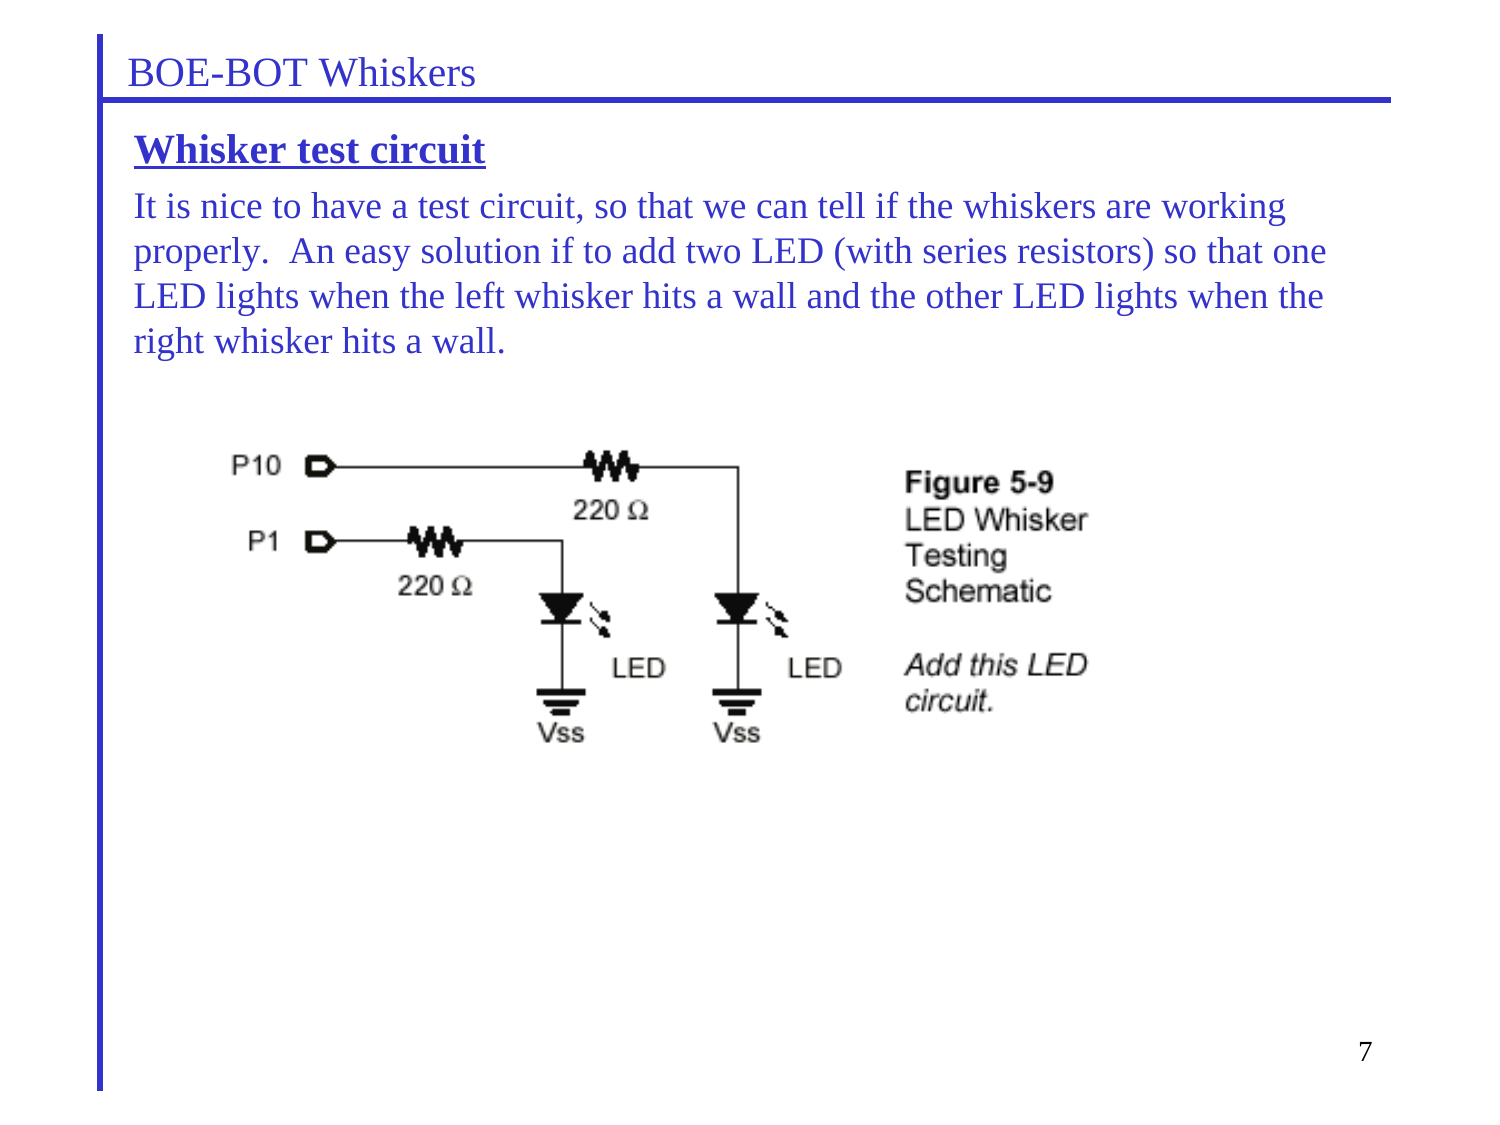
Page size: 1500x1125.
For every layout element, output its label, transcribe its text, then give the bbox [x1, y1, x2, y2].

text_box BOE-BOT Whiskers [112, 37, 1450, 88]
text_box Whisker test circuit It is nice to have a test circuit, so that we can tell if the whiskers are working properly. An easy solution if to add two LED (with series resistors) so that one LED lights when the left whisker hits a wall and the other LED lights when the right whisker hits a wall. [118, 114, 1419, 655]
picture [190, 411, 1136, 783]
text_box <number> [1074, 1025, 1388, 1101]
